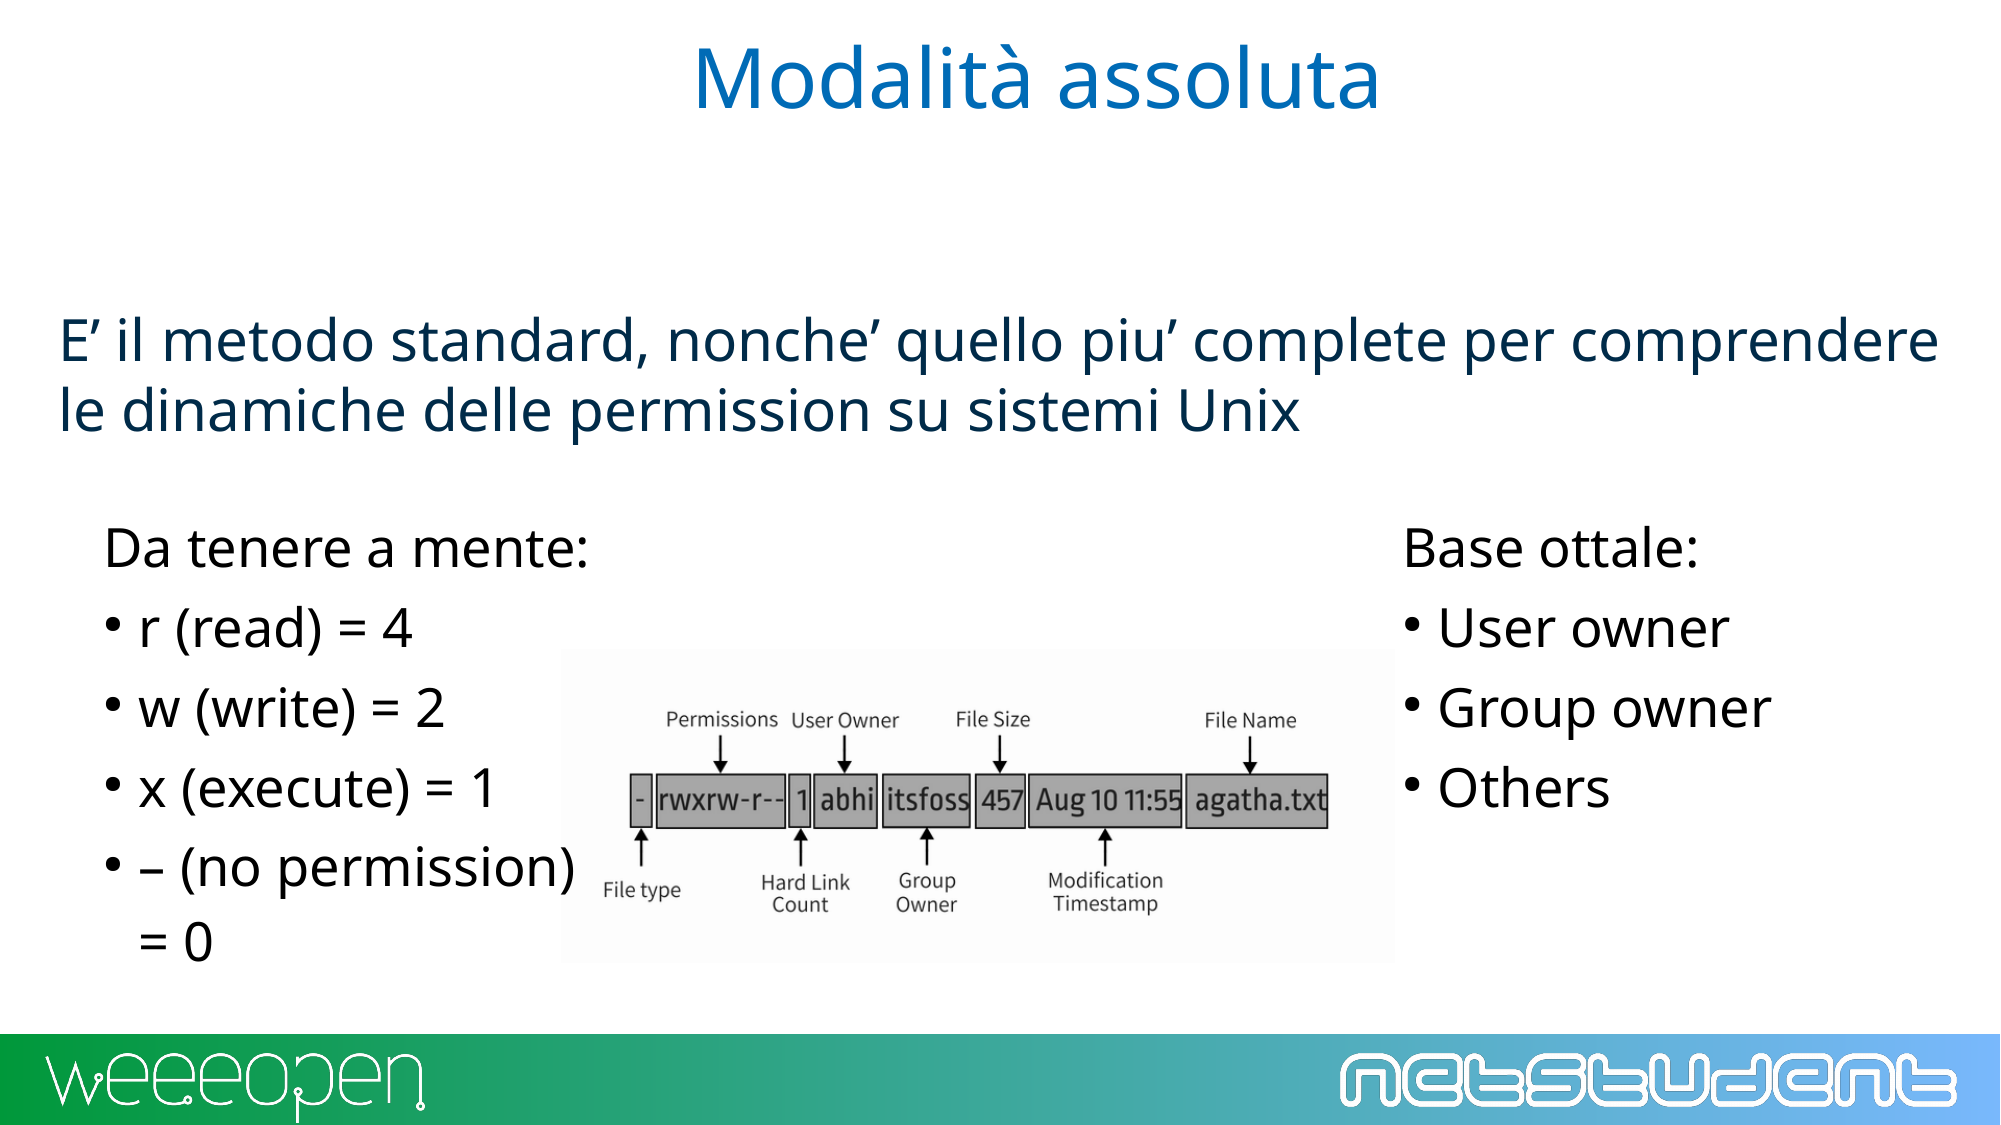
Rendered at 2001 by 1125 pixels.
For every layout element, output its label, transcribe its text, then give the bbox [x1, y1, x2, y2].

title Modalità assoluta [43, 29, 1959, 247]
picture [1340, 1053, 1957, 1107]
text_box Base ottale: User owner Group owner Others [1387, 501, 1890, 945]
picture [45, 1053, 425, 1123]
text_box Da tenere a mente: r (read) = 4 w (write) = 2 x (execute) = 1 – (no permission) = 0 [88, 501, 621, 945]
list E’ il metodo standard, nonche’ quello piu’ complete per comprendere le dinamiche delle permission su sistemi Unix [43, 295, 1959, 1010]
picture [561, 649, 1395, 963]
